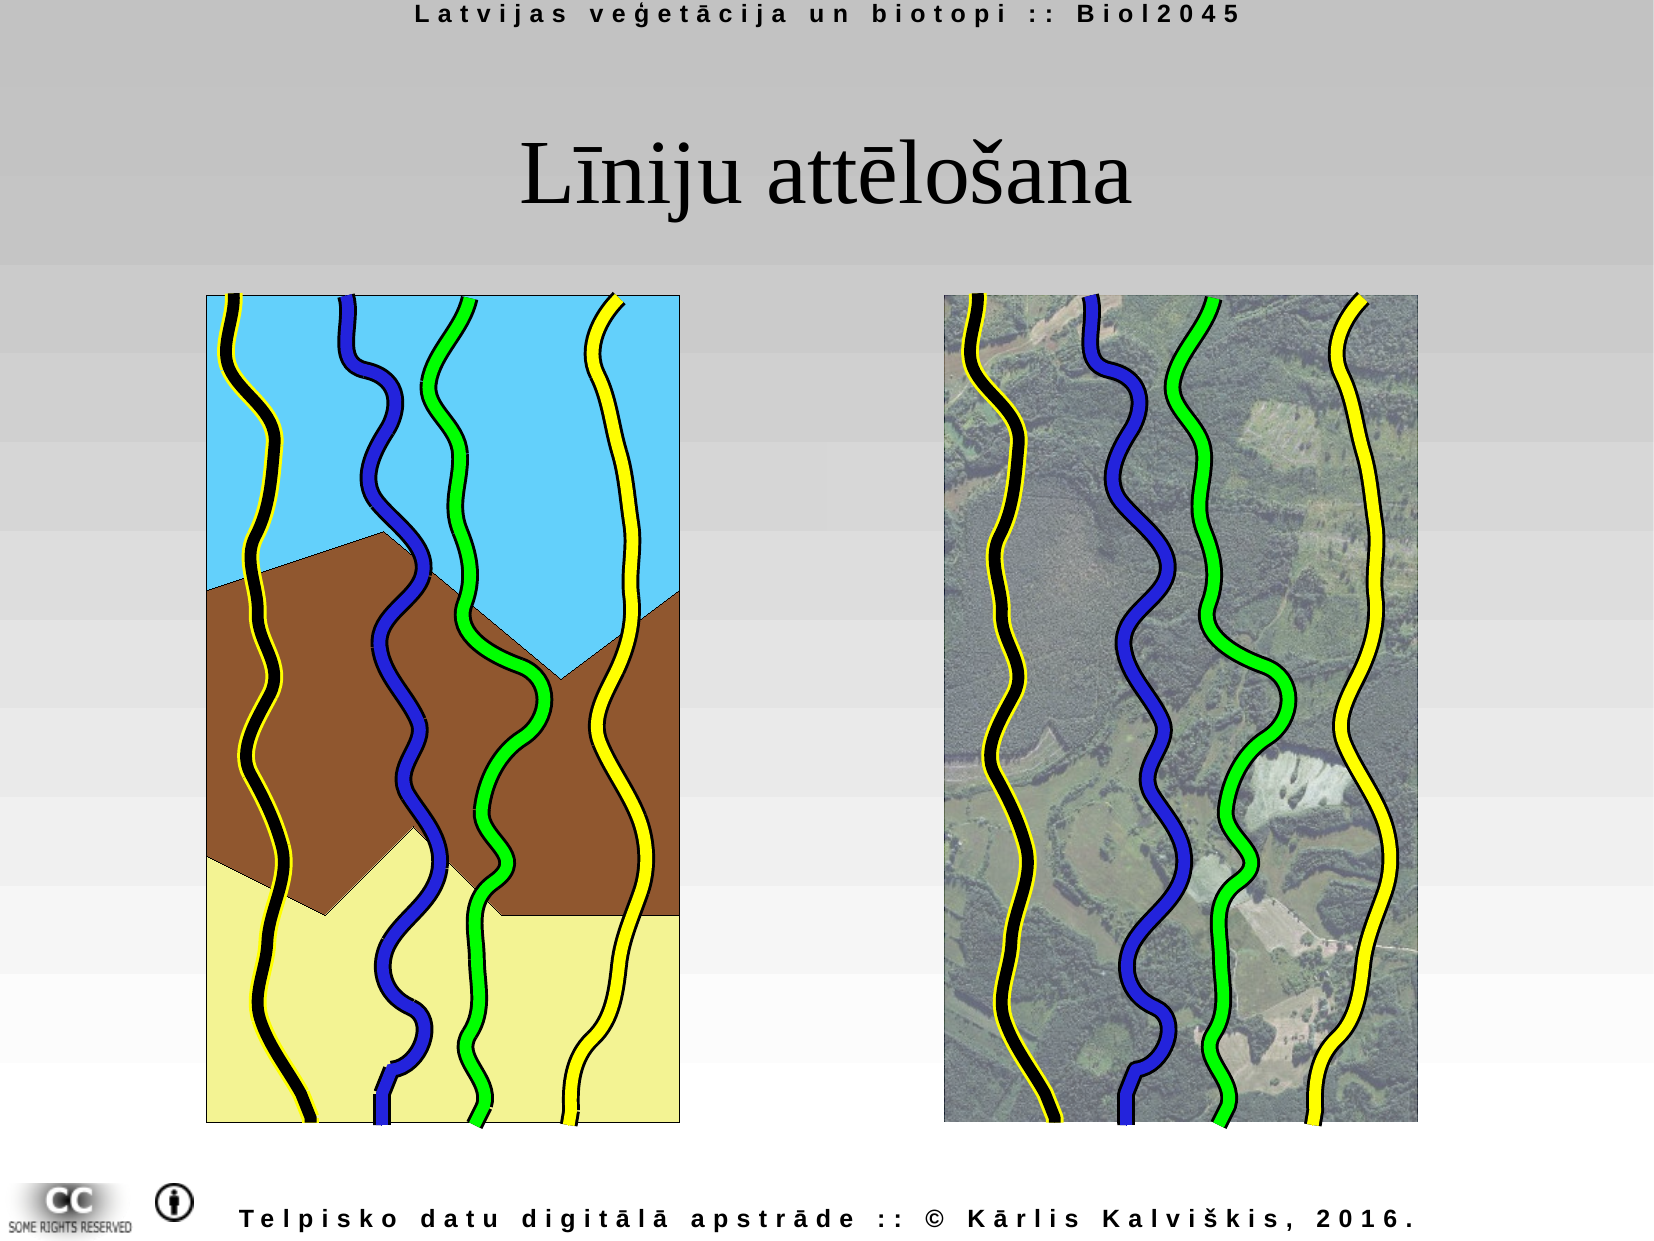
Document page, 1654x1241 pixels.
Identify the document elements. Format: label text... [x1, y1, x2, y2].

picture [0, 0, 1654, 1241]
text_box [1100, 295, 1381, 1123]
text_box [1323, 295, 1418, 1123]
text_box [979, 295, 1175, 1123]
text_box [579, 295, 680, 1123]
text_box [944, 295, 1045, 1123]
text_box [356, 295, 637, 1123]
text_box [206, 295, 302, 1123]
text_box [235, 295, 431, 1123]
title Līniju attēlošana [29, 49, 1625, 296]
